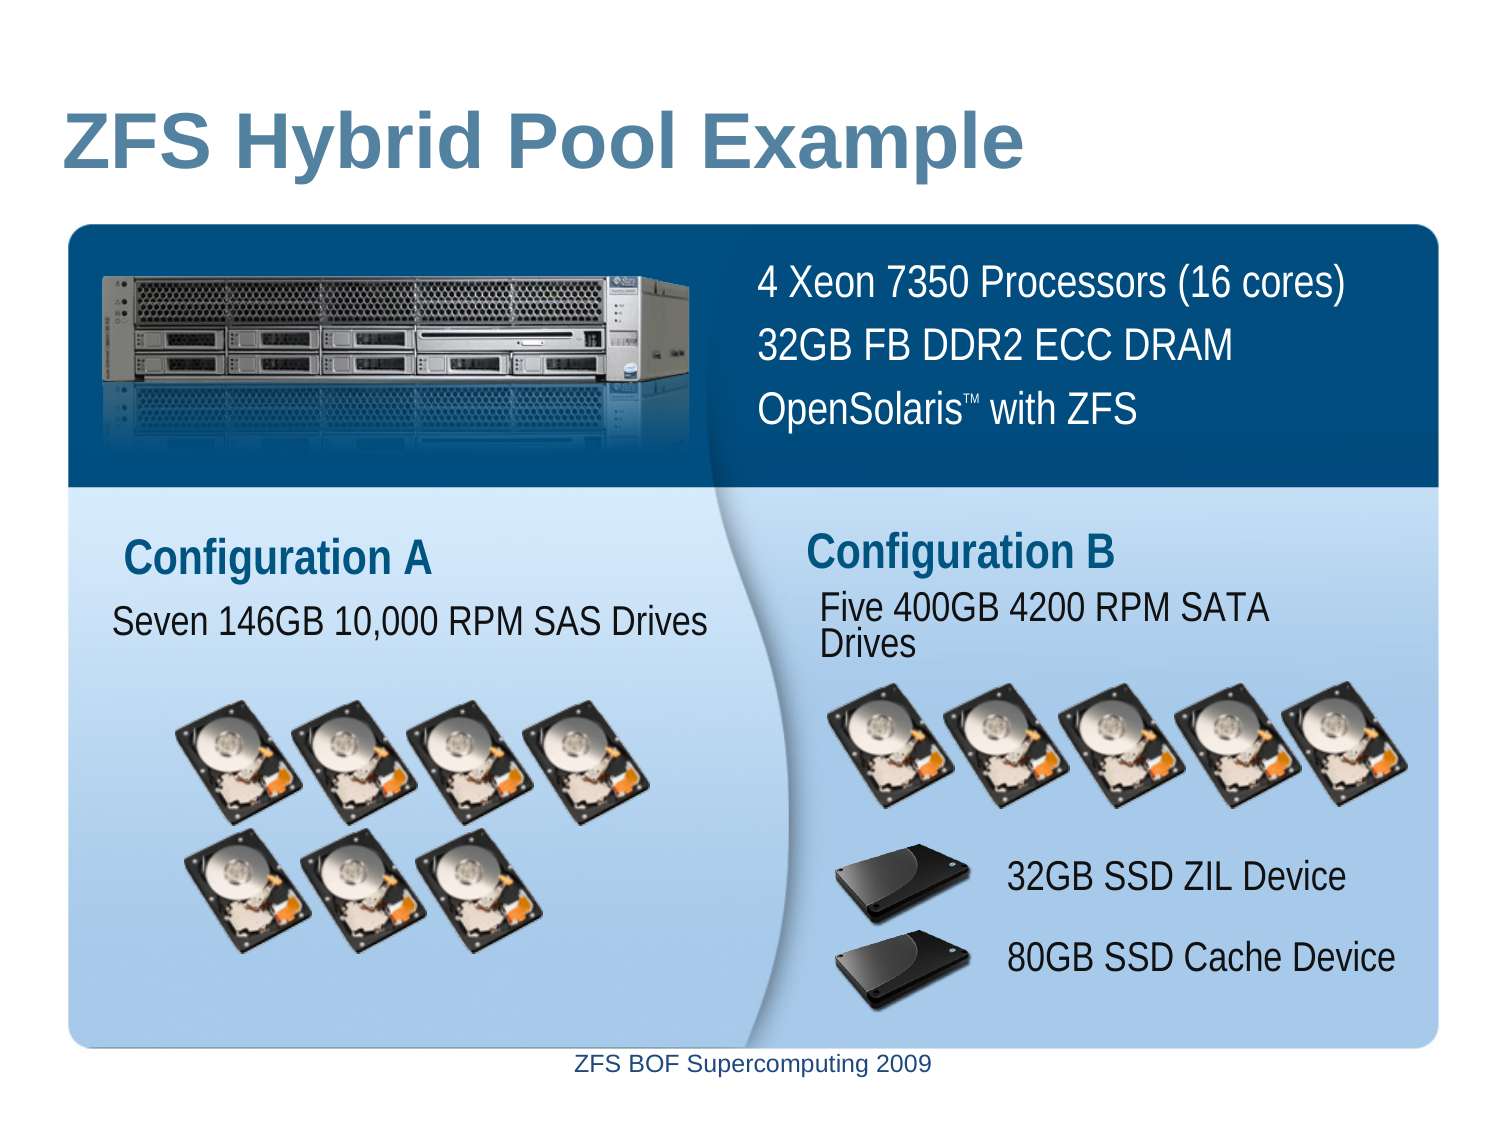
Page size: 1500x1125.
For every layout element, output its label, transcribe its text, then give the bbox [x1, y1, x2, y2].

text_box 80GB SSD Cache Device [999, 941, 1447, 979]
title ZFS Hybrid Pool Example [62, 101, 1425, 279]
text_box 32GB SSD ZIL Device [999, 860, 1431, 898]
list 4 Xeon 7350 Processors (16 cores) 32GB FB DDR2 ECC DRAM OpenSolarisTM with ZFS [757, 263, 1405, 460]
text_box Configuration B [791, 525, 1321, 598]
text_box Configuration A [108, 531, 638, 604]
text_box Five 400GB 4200 RPM SATA Drives [812, 591, 1377, 666]
picture [66, 222, 1441, 1051]
text_box Seven 146GB 10,000 RPM SAS Drives [104, 605, 716, 643]
